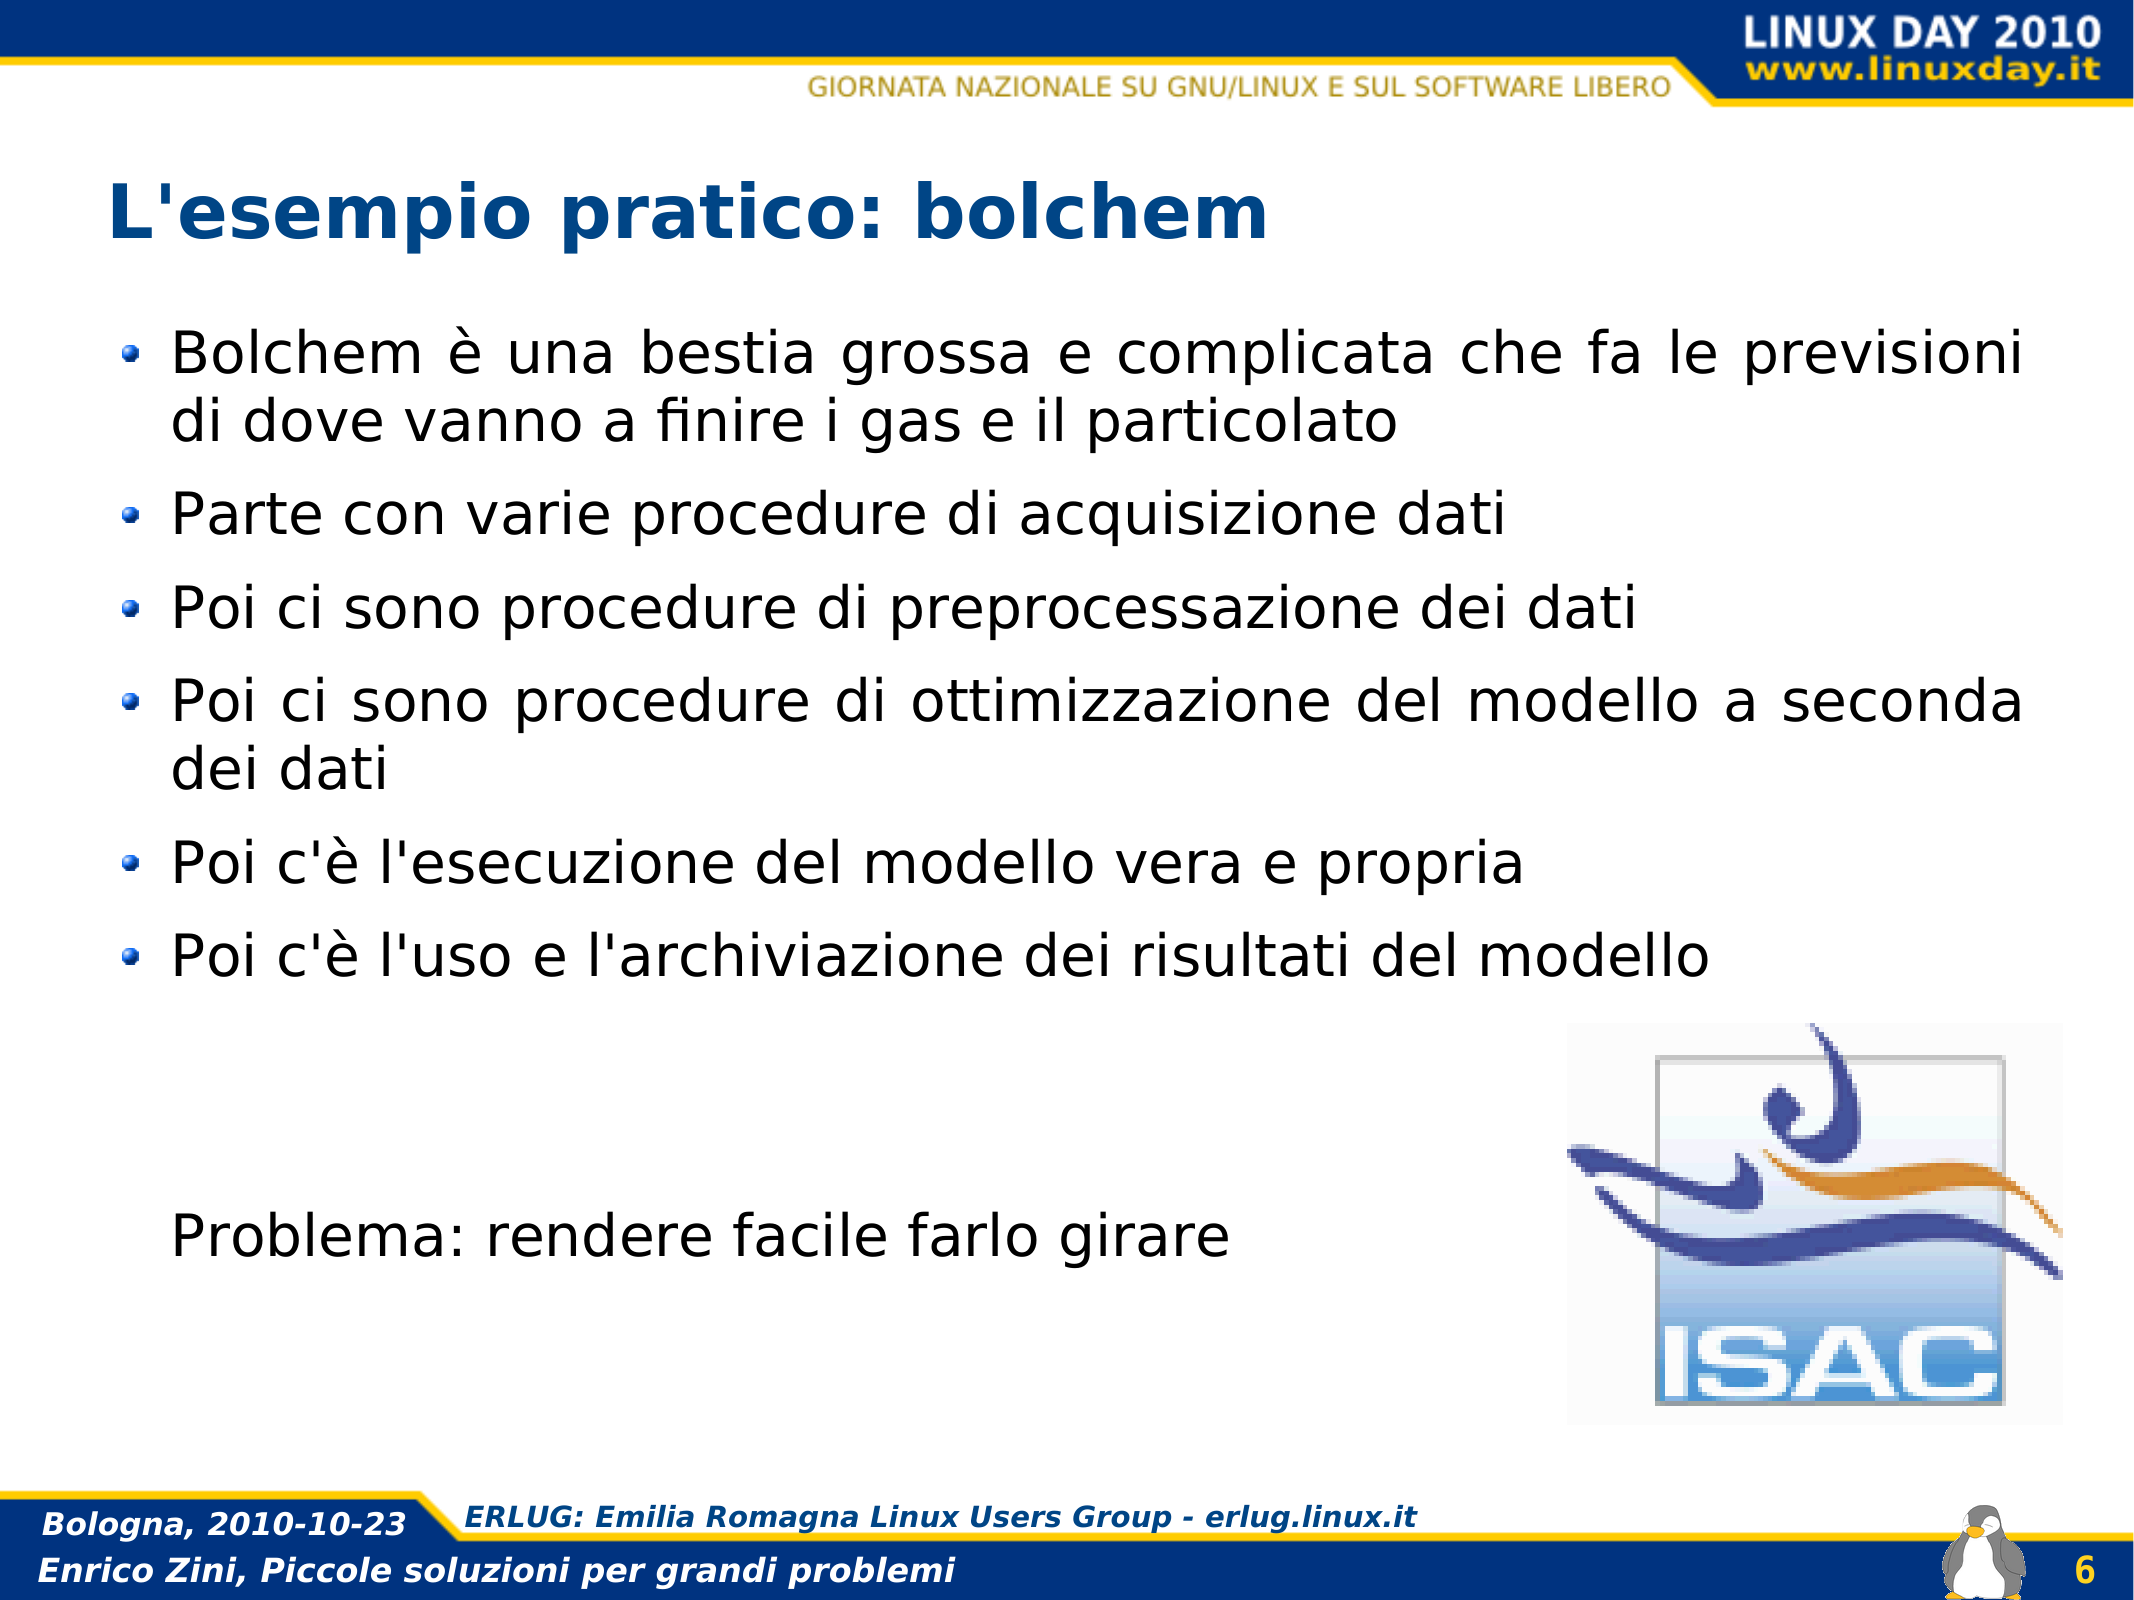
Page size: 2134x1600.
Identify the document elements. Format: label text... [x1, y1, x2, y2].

title L'esempio pratico: bolchem [106, 159, 2080, 267]
list Bolchem è una bestia grossa e complicata che fa le previsioni di dove vanno a finire i gas e il particolato Parte con varie procedure di acquisizione dati Poi ci sono procedure di preprocessazione dei dati Poi ci sono procedure di ottimizzazione del modello a seconda dei dati Poi c'è l'esecuzione del modello vera e propria Poi c'è l'uso e l'archiviazione dei risultati del modello Problema: rendere facile farlo girare [106, 319, 2027, 1441]
picture [0, 0, 2134, 1600]
